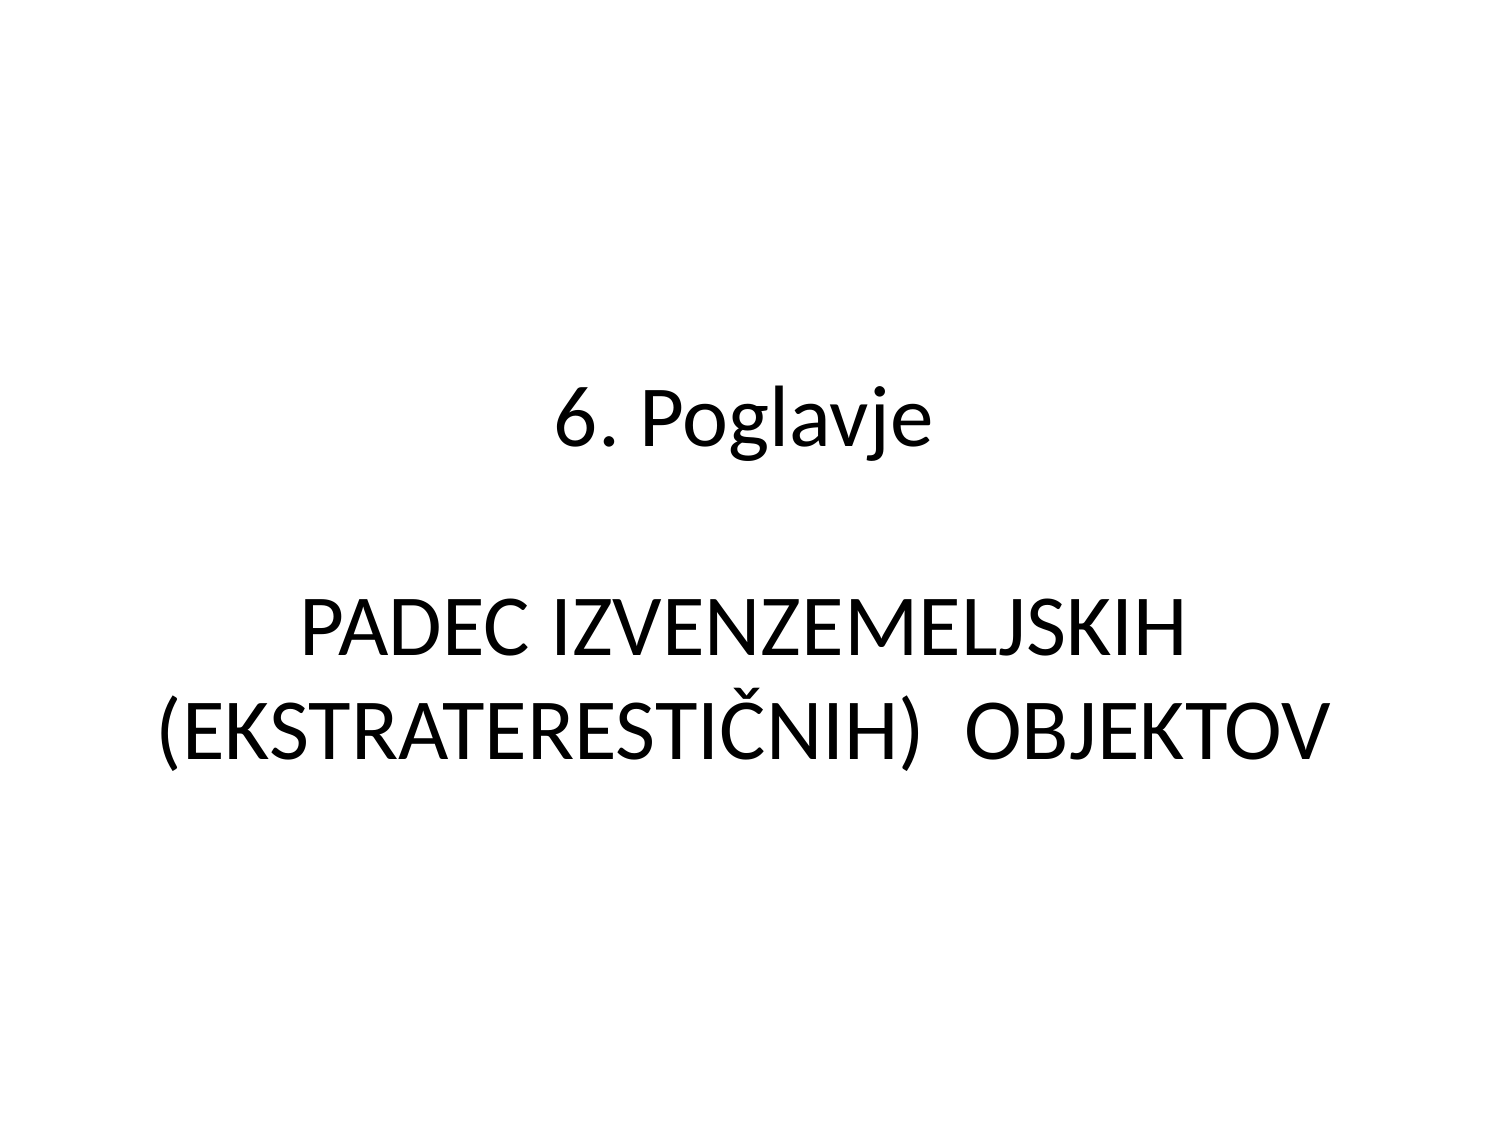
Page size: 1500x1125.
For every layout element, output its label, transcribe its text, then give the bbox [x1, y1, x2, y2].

title 6. Poglavje PADEC IZVENZEMELJSKIH (EKSTRATERESTIČNIH) OBJEKTOV [53, 349, 1436, 787]
